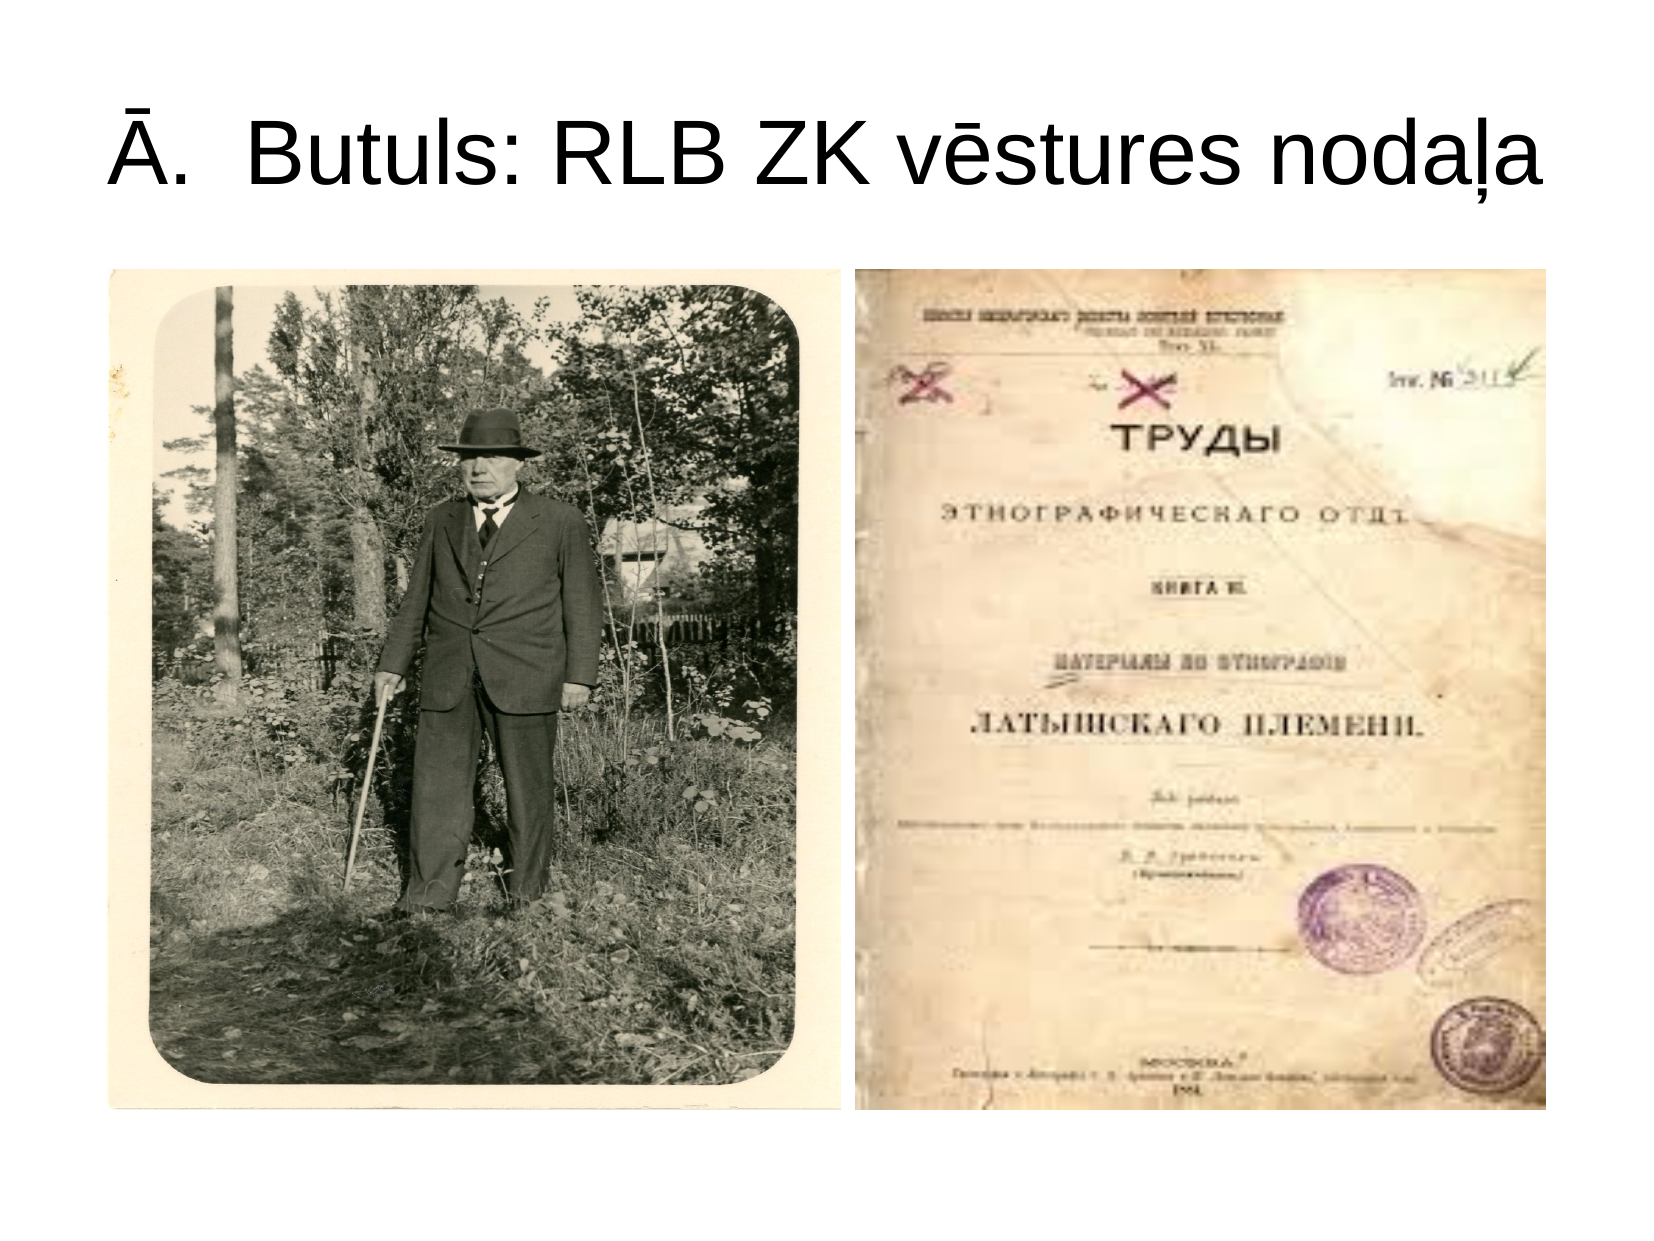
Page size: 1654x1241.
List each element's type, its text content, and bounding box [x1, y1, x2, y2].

picture [105, 269, 841, 1111]
picture [855, 269, 1546, 1111]
title Ā. Butuls: RLB ZK vēstures nodaļa [82, 49, 1571, 257]
